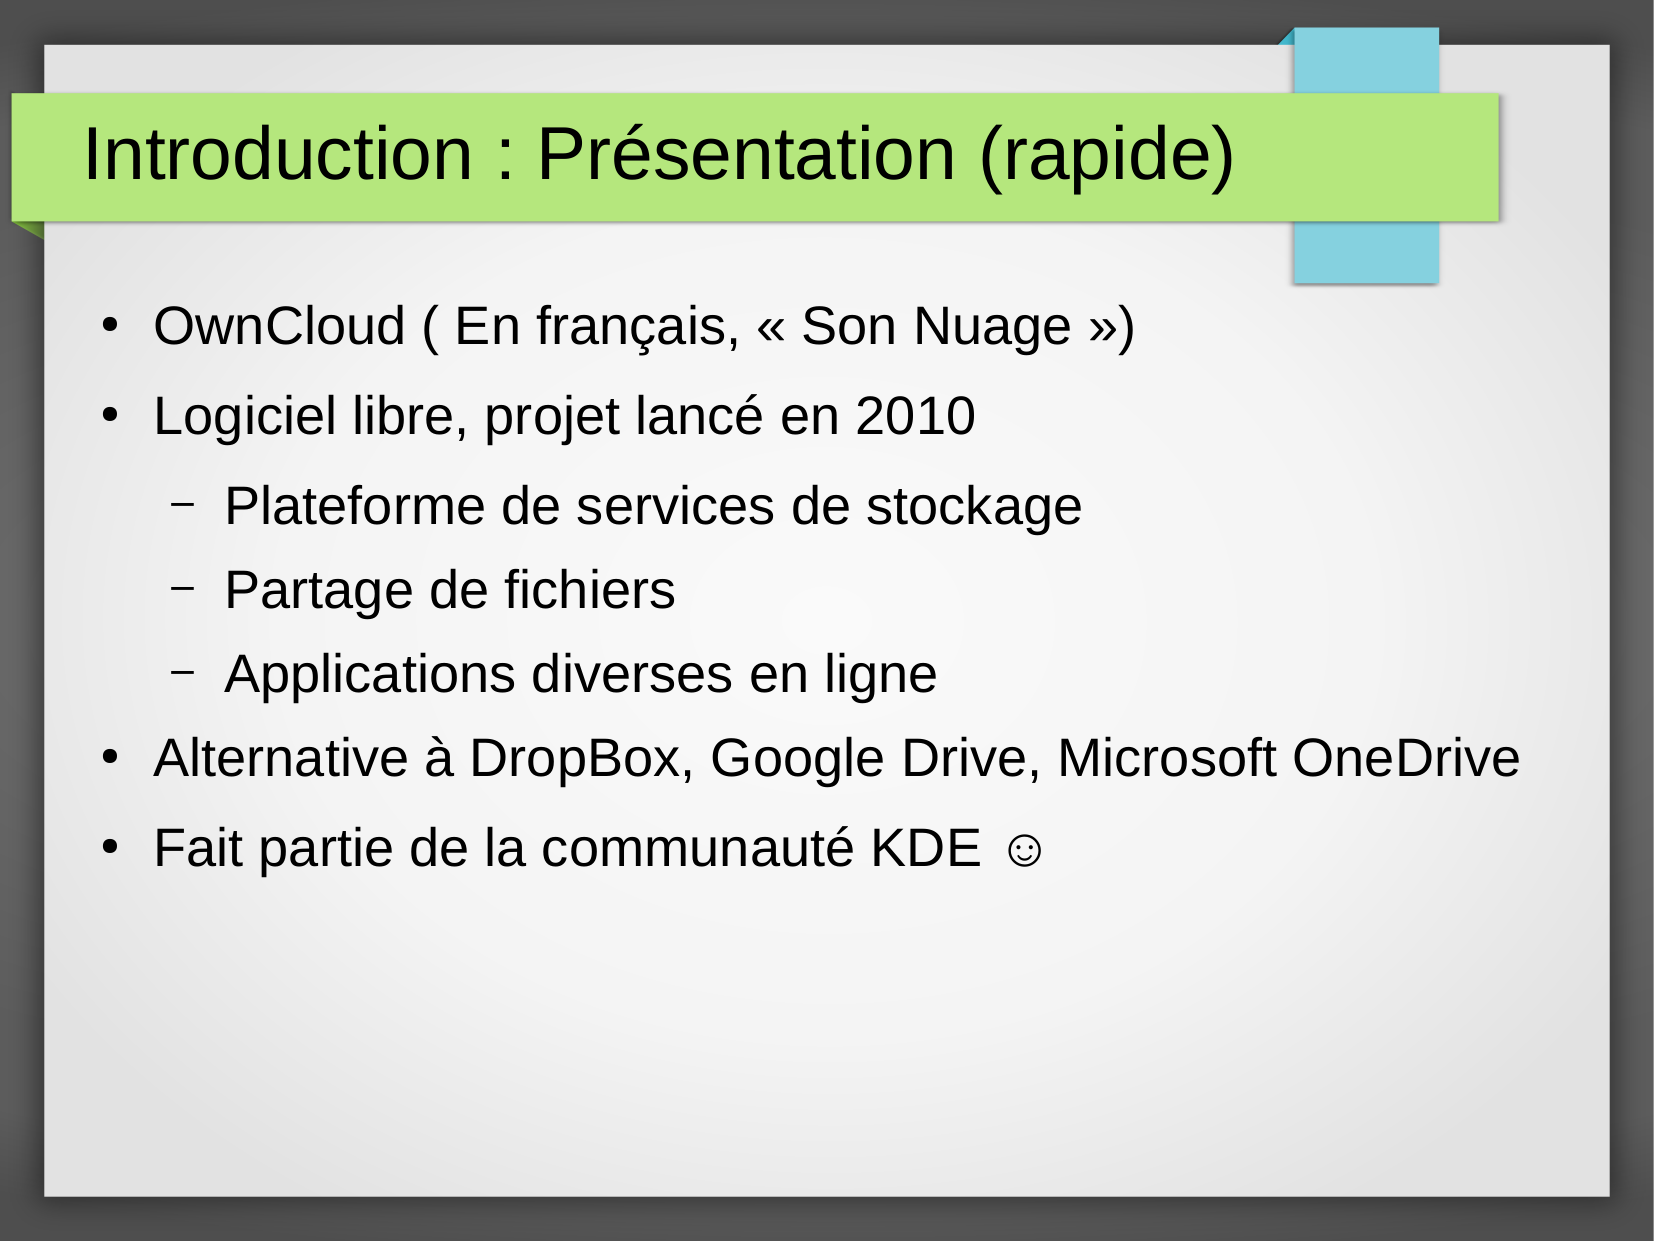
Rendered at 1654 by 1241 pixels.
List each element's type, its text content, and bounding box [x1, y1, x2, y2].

title Introduction : Présentation (rapide) [82, 94, 1264, 213]
list OwnCloud ( En français, « Son Nuage ») Logiciel libre, projet lancé en 2010 Plateforme de services de stockage Partage de fichiers Applications diverses en ligne Alternative à DropBox, Google Drive, Microsoft OneDrive Fait partie de la communauté KDE ☺ [82, 295, 1571, 1015]
picture [0, 0, 1654, 1241]
